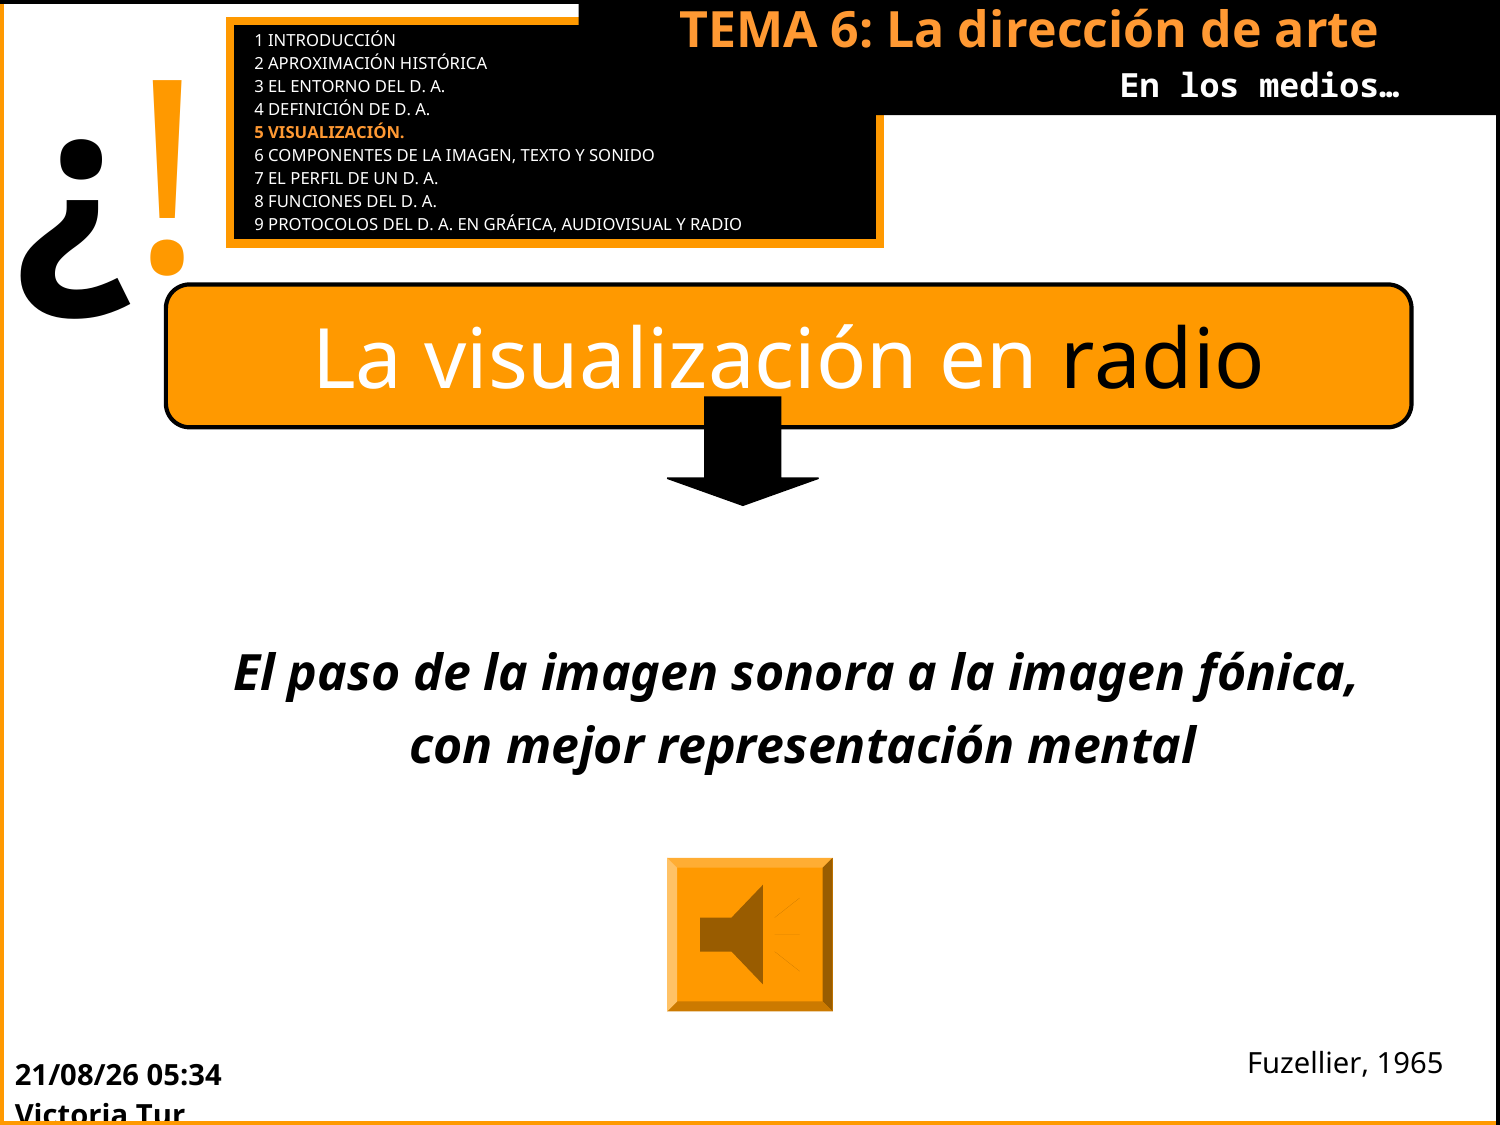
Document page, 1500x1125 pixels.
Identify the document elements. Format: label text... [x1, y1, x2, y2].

text_box 1 INTRODUCCIÓN 2 APROXIMACIÓN HISTÓRICA 3 EL ENTORNO DEL D. A. 4 DEFINICIÓN DE D. A. 5 VISUALIZACIÓN. 6 COMPONENTES DE LA IMAGEN, TEXTO Y SONIDO 7 EL PERFIL DE UN D. A. 8 FUNCIONES DEL D. A. 9 PROTOCOLOS DEL D. A. EN GRÁFICA, AUDIOVISUAL Y RADIO [230, 20, 880, 244]
text_box Fuzellier, 1965 [206, 1034, 1459, 1091]
text_box [667, 397, 819, 506]
text_box [668, 857, 833, 1012]
text_box La visualización en radio [165, 284, 1412, 428]
text_box TEMA 6: La dirección de arte En los medios… [578, 0, 1500, 116]
text_box • [667, 857, 678, 1012]
text_box El paso de la imagen sonora a la imagen fónica, con mejor representación mental [171, 633, 1436, 785]
